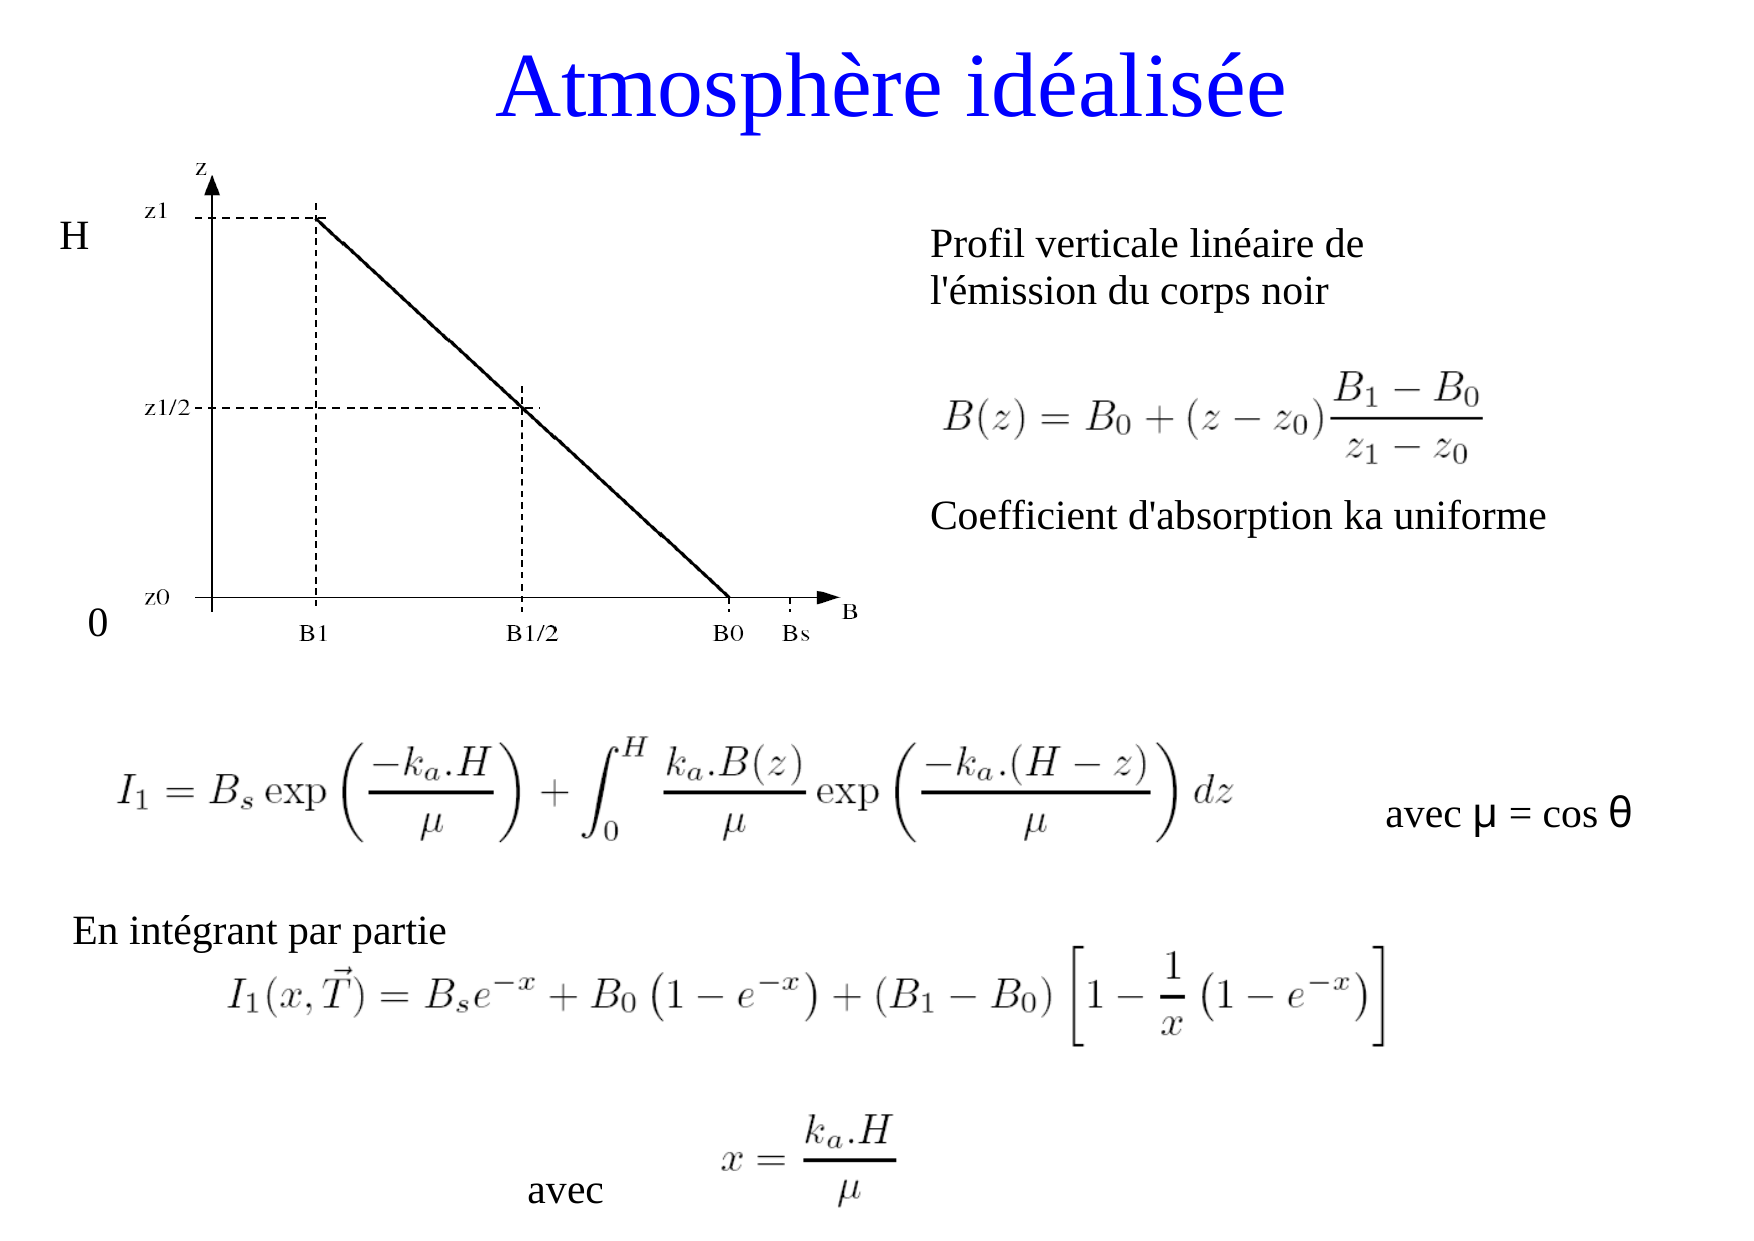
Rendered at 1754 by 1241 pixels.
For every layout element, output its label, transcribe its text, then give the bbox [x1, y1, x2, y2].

picture [294, 936, 303, 943]
text_box H [44, 168, 122, 244]
picture [358, 936, 367, 943]
picture [131, 156, 874, 657]
text_box En intégrant par partie [57, 863, 744, 936]
picture [929, 360, 1504, 473]
text_box 0 [72, 555, 134, 628]
text_box Coefficient d'absorption ka uniforme [915, 484, 1679, 558]
text_box Profil verticale linéaire de l'émission du corps noir [915, 213, 1556, 344]
picture [220, 936, 1387, 1215]
text_box Atmosphère idéalisée [195, 12, 1588, 155]
text_box avec μ = cos θ [1370, 729, 1684, 803]
picture [231, 936, 238, 942]
picture [378, 936, 385, 942]
picture [313, 936, 320, 942]
text_box avec [512, 1122, 710, 1195]
picture [96, 710, 1261, 870]
